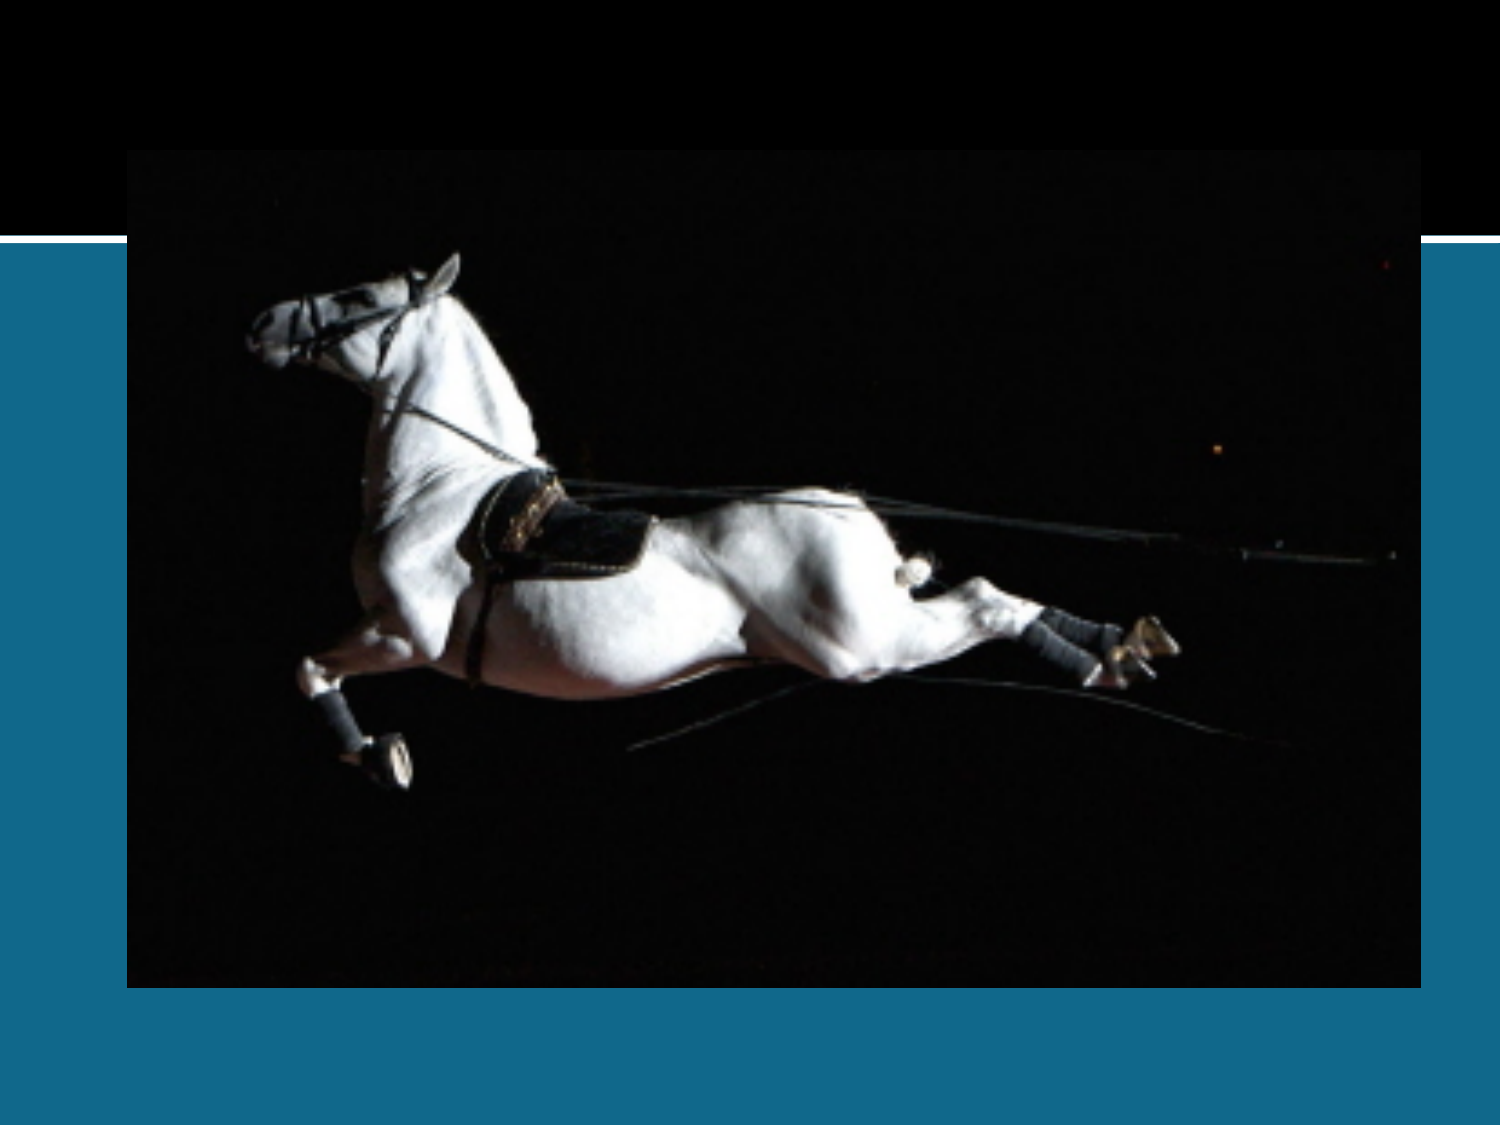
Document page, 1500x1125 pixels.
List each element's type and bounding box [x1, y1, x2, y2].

picture [76, 125, 1421, 988]
